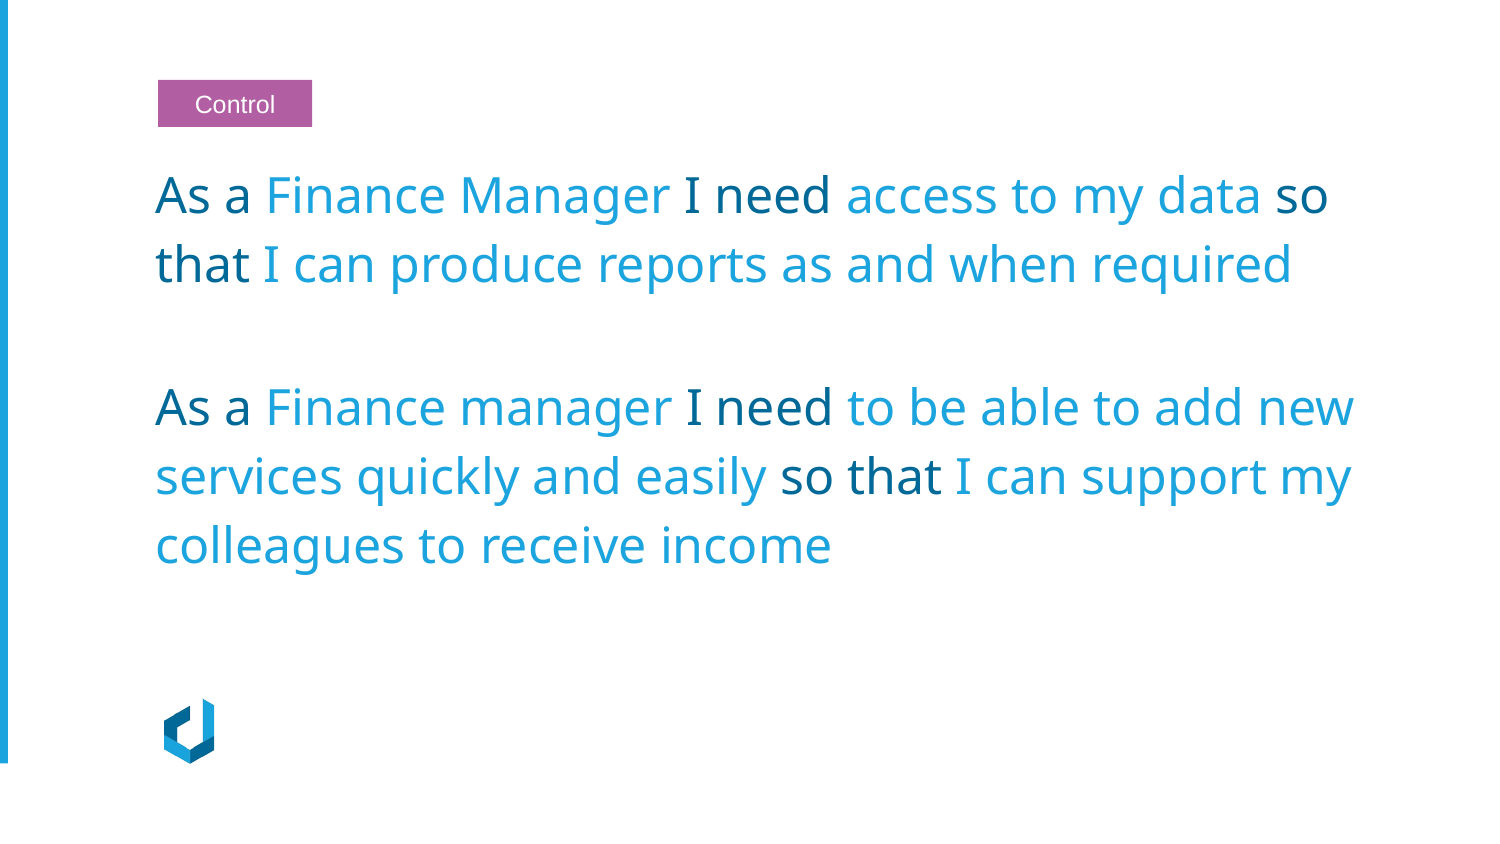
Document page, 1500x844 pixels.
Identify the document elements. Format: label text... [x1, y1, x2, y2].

list As a Finance Manager I need access to my data so that I can produce reports as and when required [140, 139, 1390, 351]
text_box Control [158, 79, 313, 127]
picture [164, 698, 215, 764]
list As a Finance manager I need to be able to add new services quickly and easily so that I can support my colleagues to receive income [140, 351, 1390, 593]
